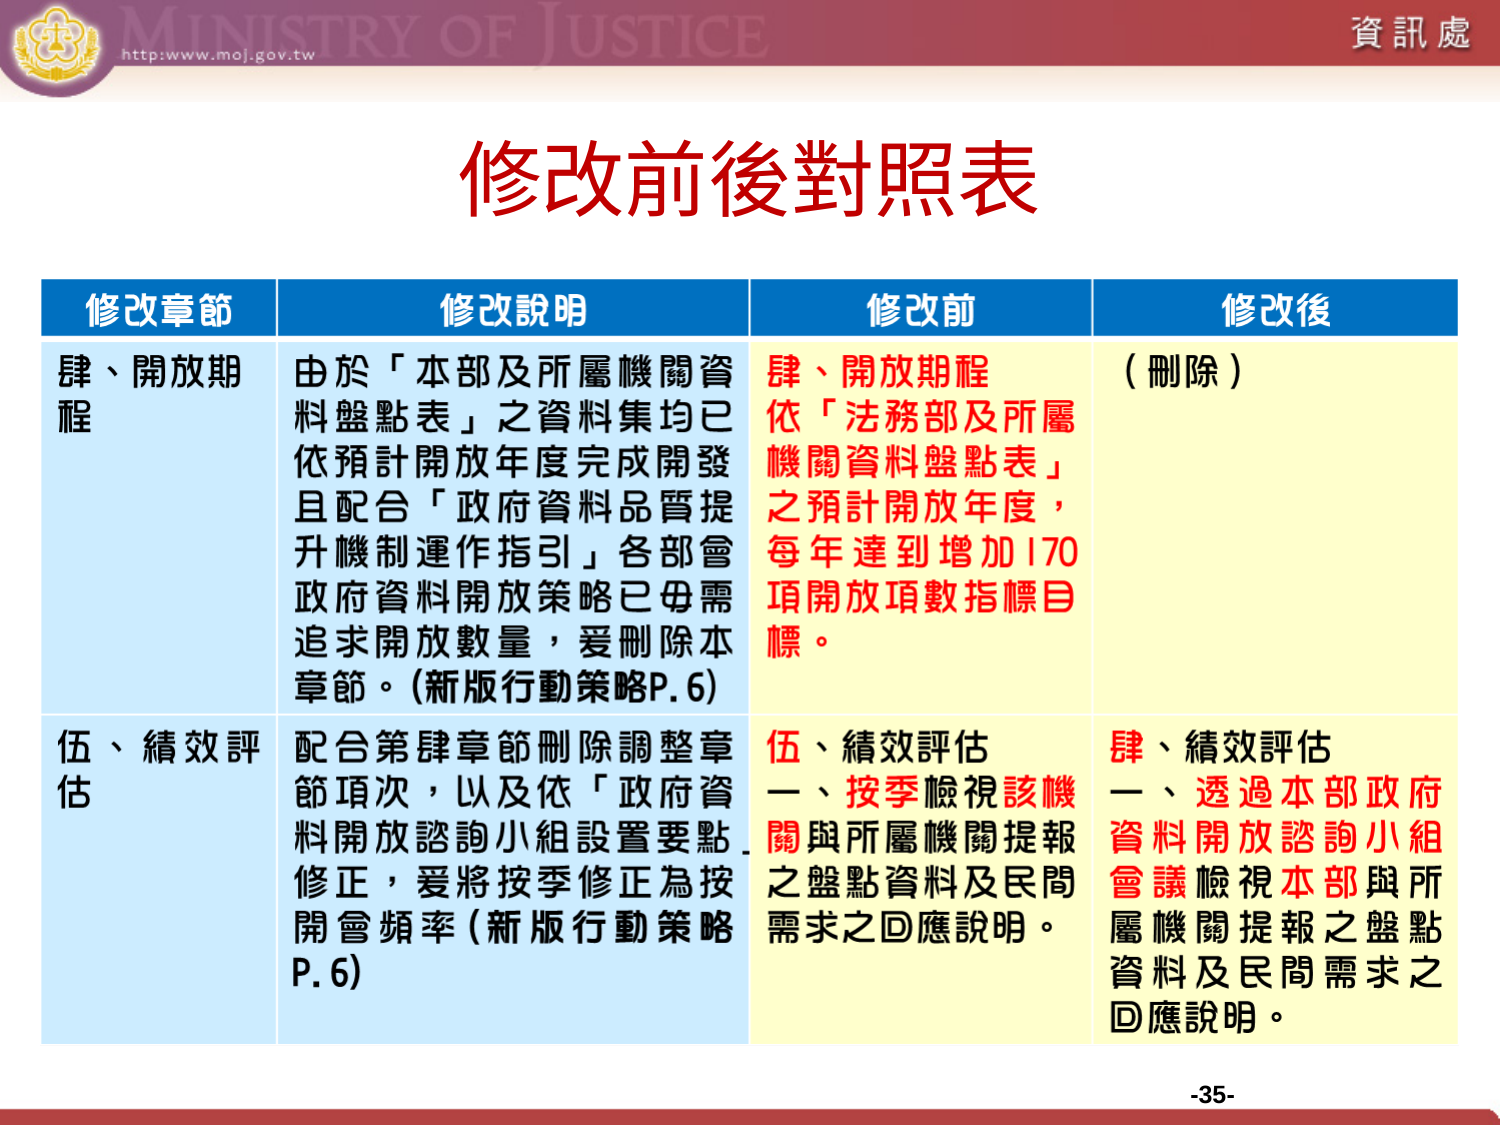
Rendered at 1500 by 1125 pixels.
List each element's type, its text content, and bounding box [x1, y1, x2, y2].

title 修改前後對照表 [112, 101, 1388, 252]
text_box -35- [1175, 1070, 1488, 1109]
picture [40, 275, 1459, 1063]
